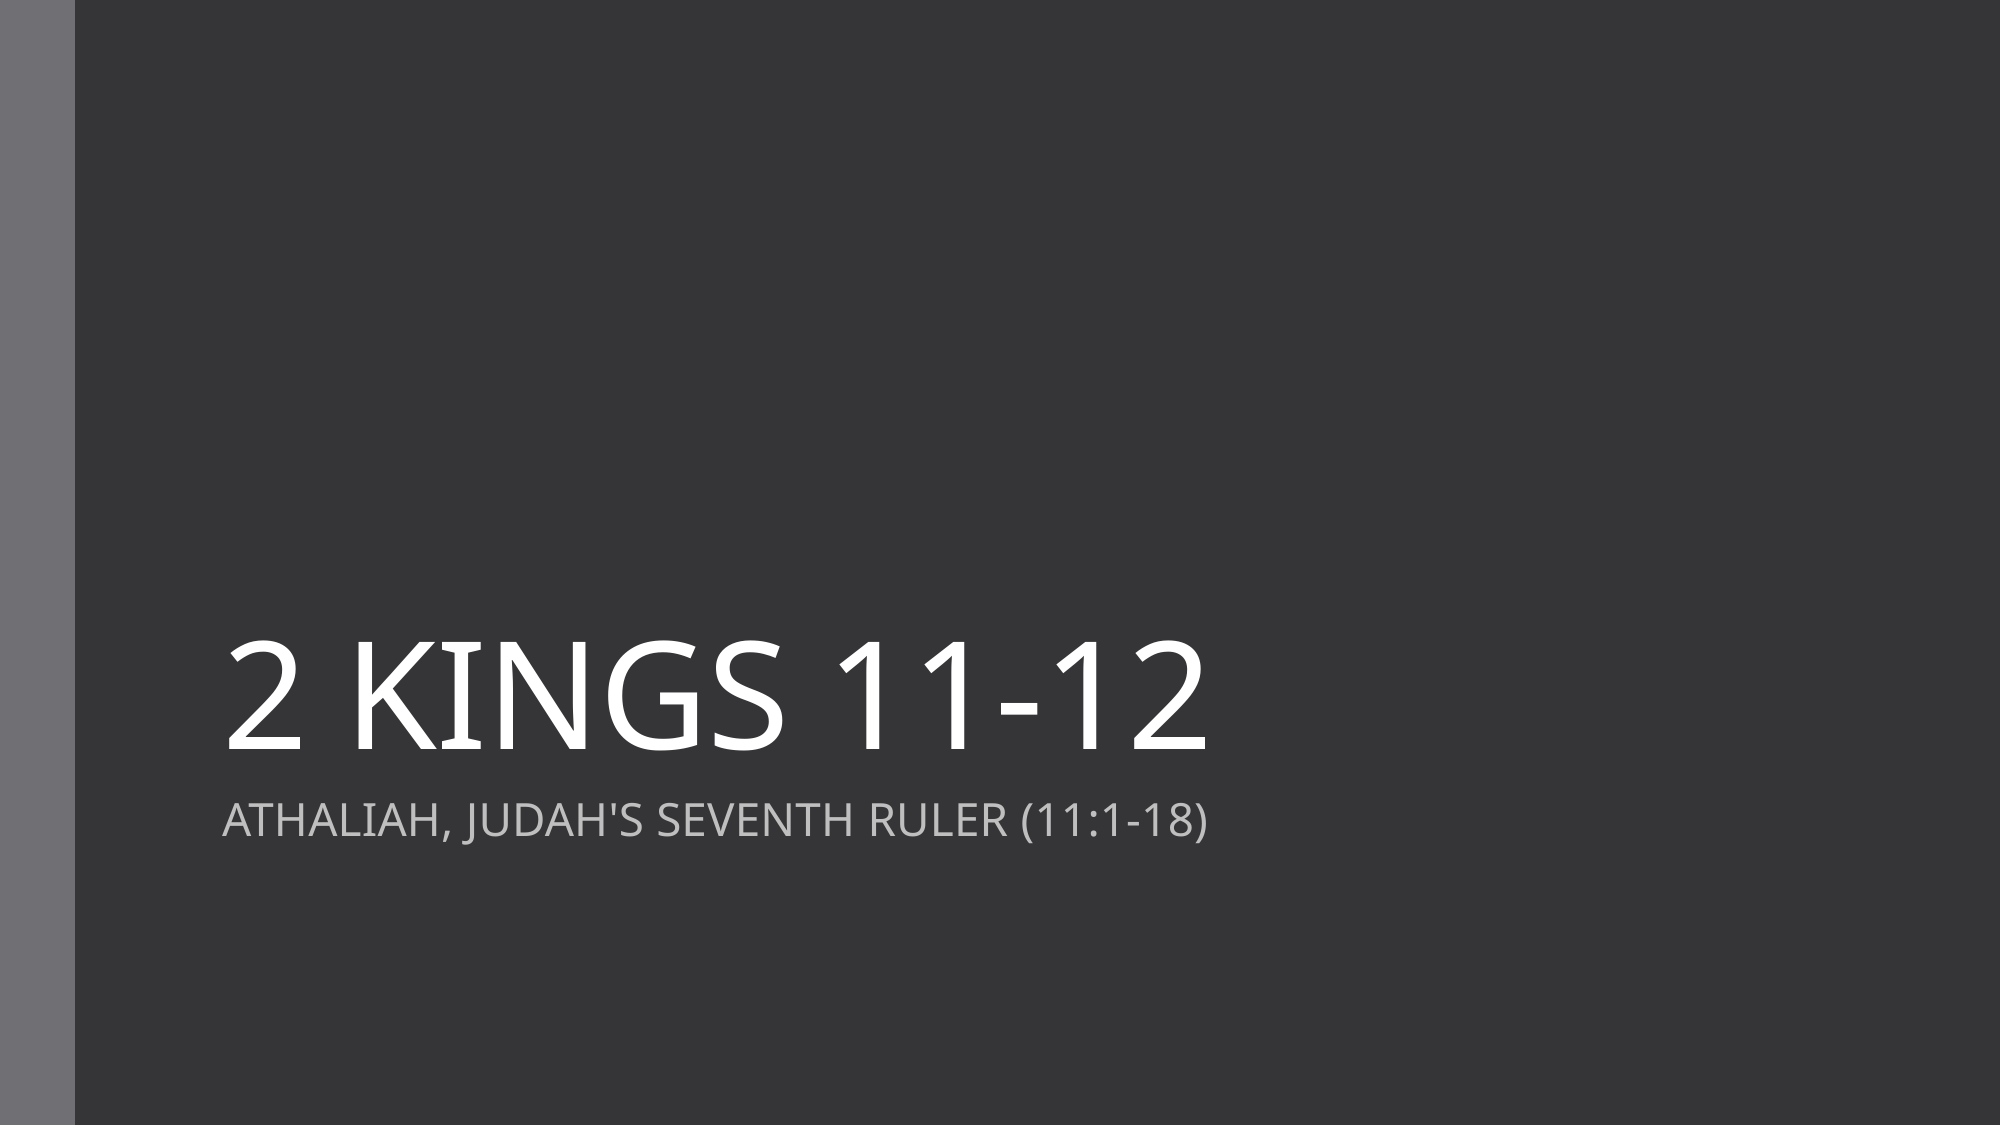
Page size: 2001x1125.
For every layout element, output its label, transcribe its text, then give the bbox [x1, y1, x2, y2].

subtitle ATHALIAH, JUDAH'S SEVENTH RULER (11:1-18) [206, 787, 1752, 1066]
title 2 KINGS 11-12 [206, 124, 1752, 787]
